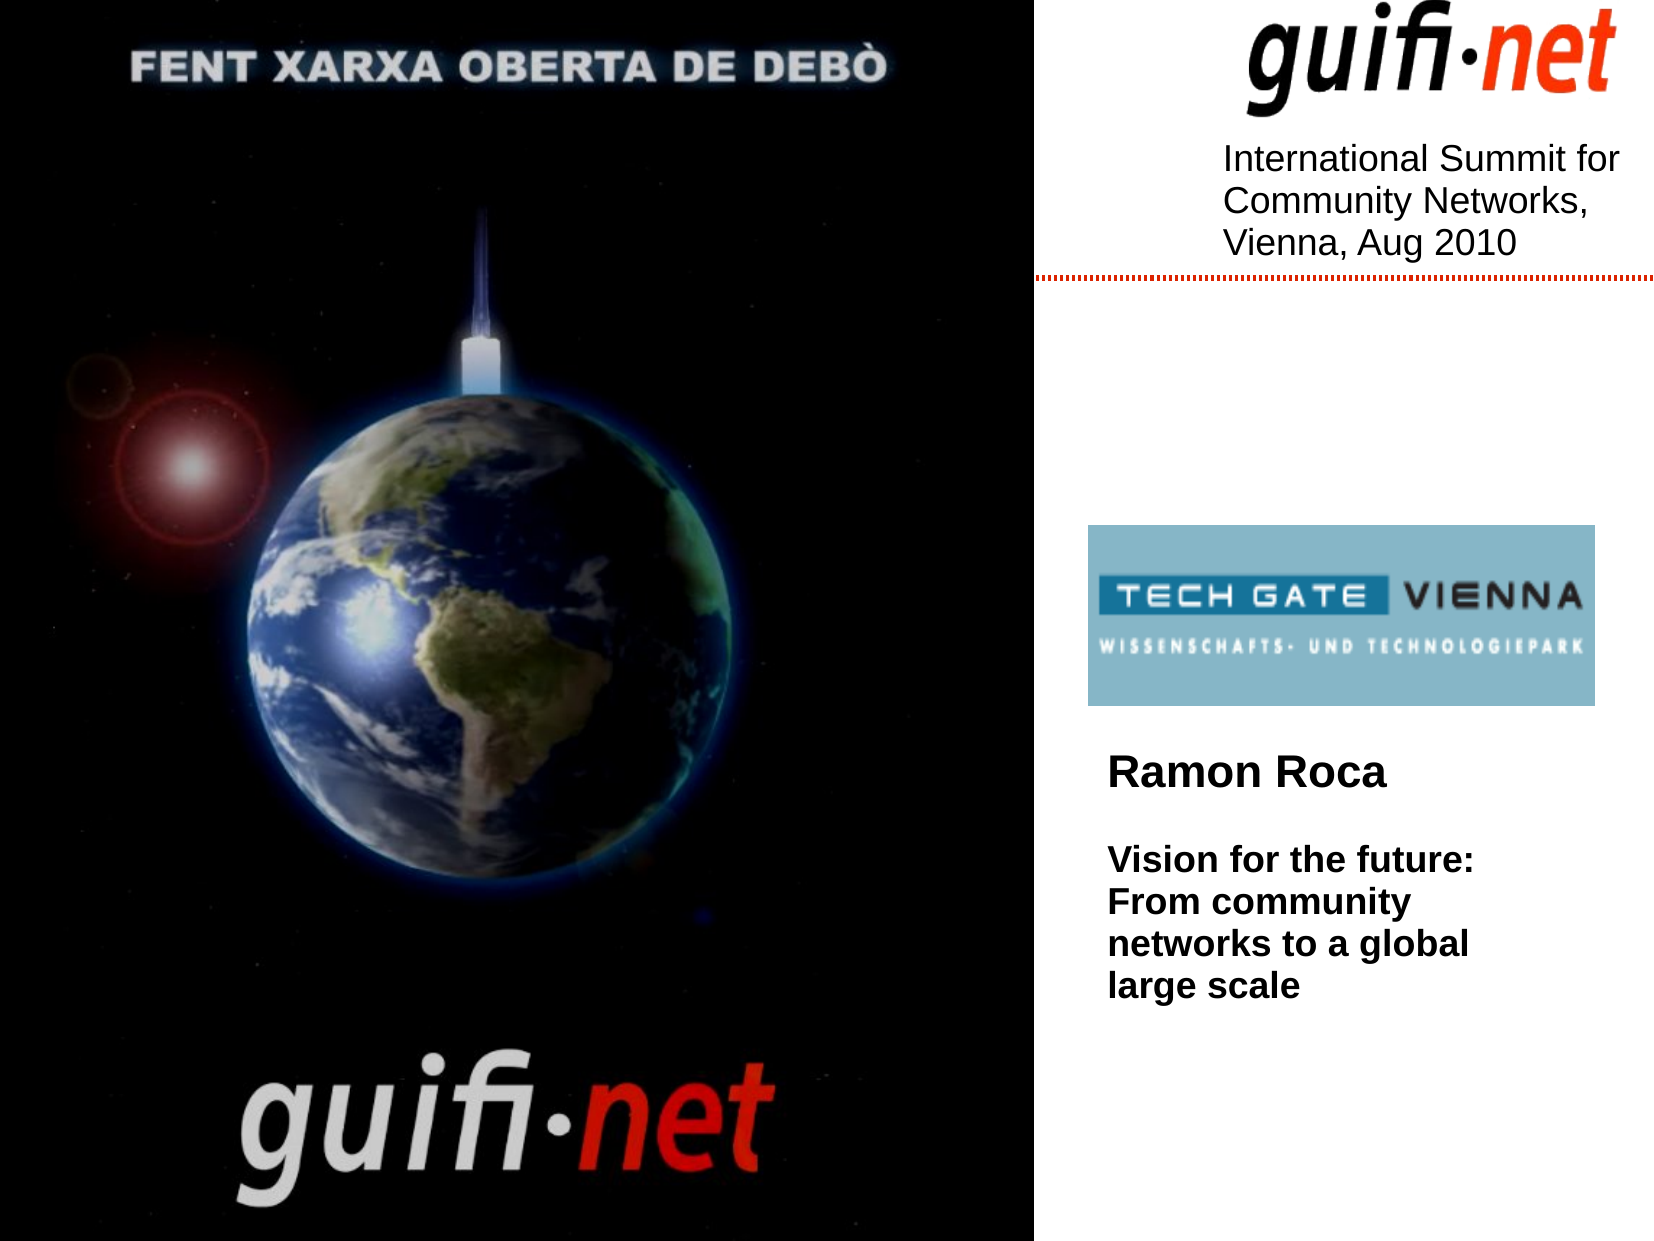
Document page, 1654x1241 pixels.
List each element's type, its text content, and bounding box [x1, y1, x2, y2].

picture [1240, 0, 1625, 119]
picture [1088, 525, 1595, 706]
picture [0, 0, 1034, 1241]
text_box Ramon Roca Vision for the future: From community networks to a global large scale [1092, 738, 1565, 1183]
